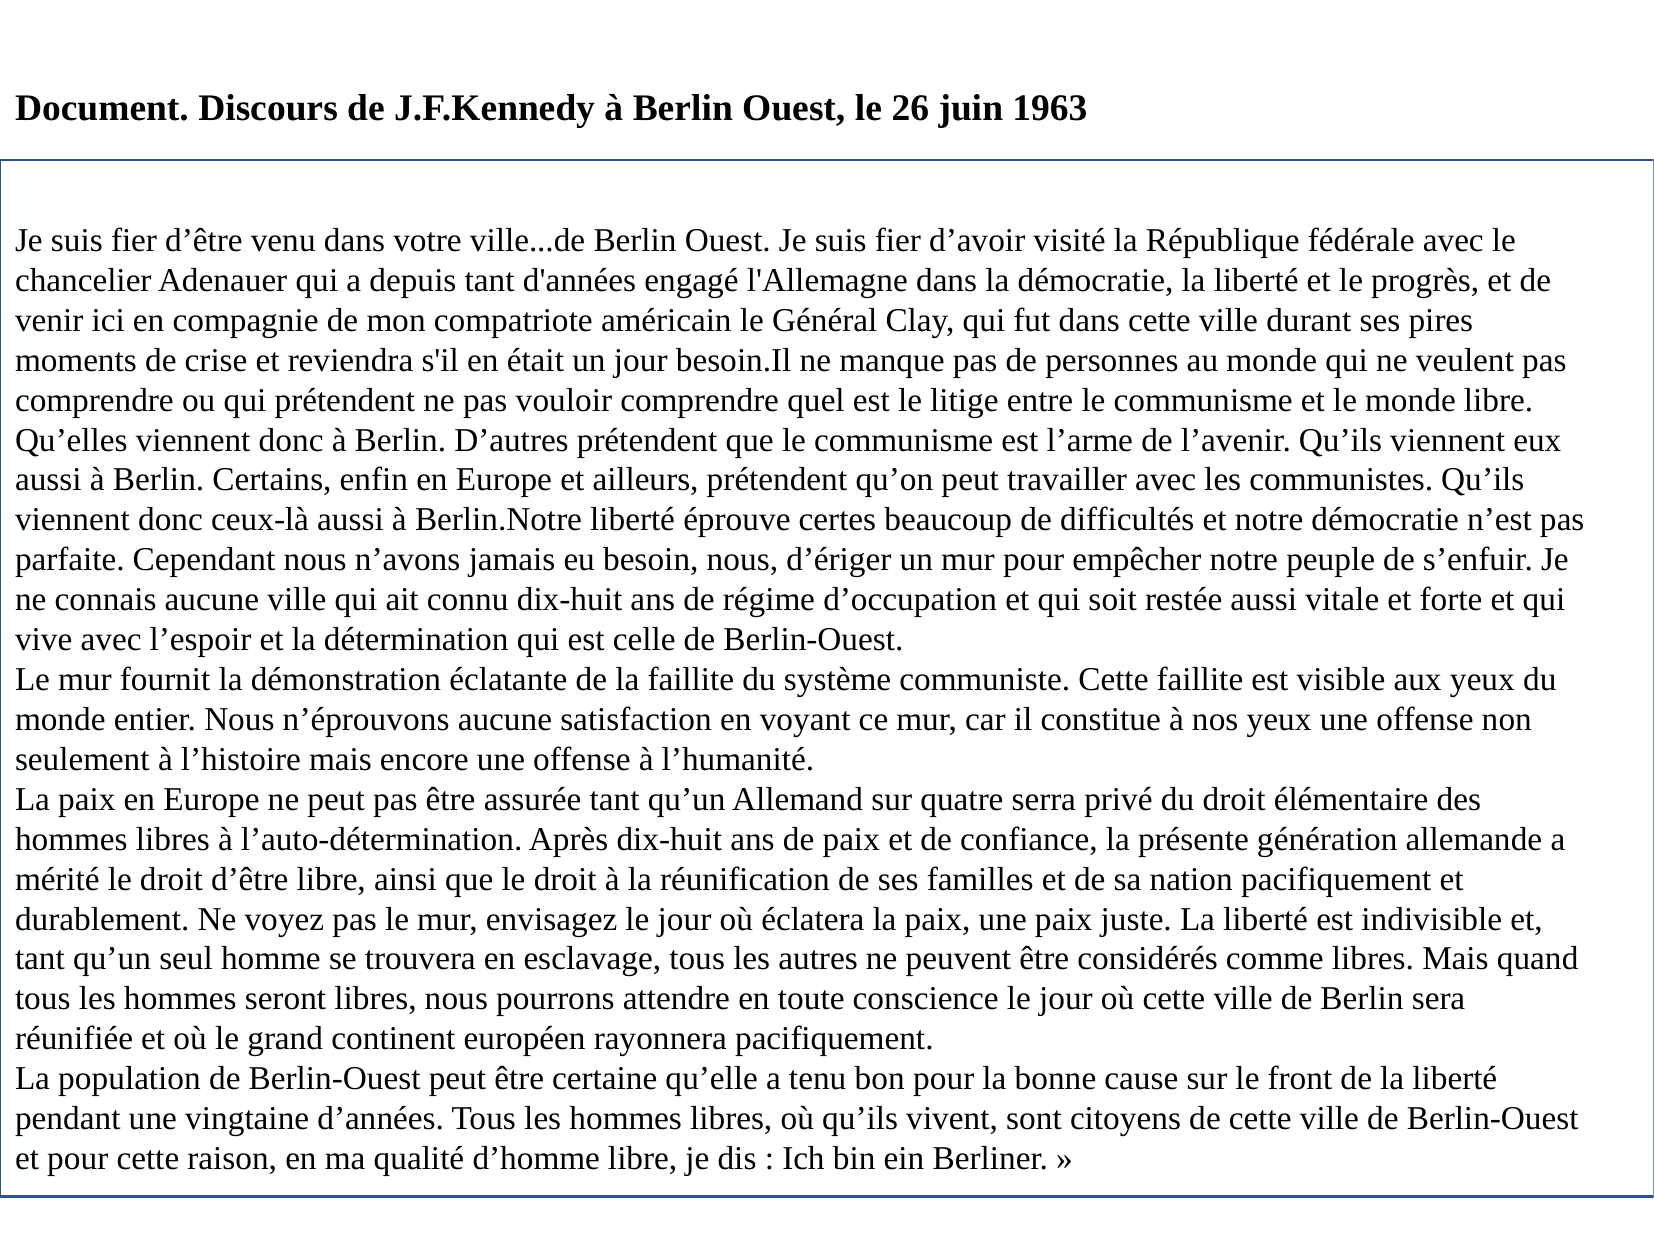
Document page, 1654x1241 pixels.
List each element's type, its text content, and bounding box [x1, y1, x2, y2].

text_box Document. Discours de J.F.Kennedy à Berlin Ouest, le 26 juin 1963 Je suis fier d’être venu dans votre ville...de Berlin Ouest. Je suis fier d’avoir visité la République fédérale avec le chancelier Adenauer qui a depuis tant d'années engagé l'Allemagne dans la démocratie, la liberté et le progrès, et de venir ici en compagnie de mon compatriote américain le Général Clay, qui fut dans cette ville durant ses pires moments de crise et reviendra s'il en était un jour besoin.Il ne manque pas de personnes au monde qui ne veulent pas comprendre ou qui prétendent ne pas vouloir comprendre quel est le litige entre le communisme et le monde libre. Qu’elles viennent donc à Berlin. D’autres prétendent que le communisme est l’arme de l’avenir. Qu’ils viennent eux aussi à Berlin. Certains, enfin en Europe et ailleurs, prétendent qu’on peut travailler avec les communistes. Qu’ils viennent donc ceux-là aussi à Berlin.Notre liberté éprouve certes beaucoup de difficultés et notre démocratie n’est pas parfaite. Cependant nous n’avons jamais eu besoin, nous, d’ériger un mur pour empêcher notre peuple de s’enfuir. Je ne connais aucune ville qui ait connu dix-huit ans de régime d’occupation et qui soit restée aussi vitale et forte et qui vive avec l’espoir et la détermination qui est celle de Berlin-Ouest. Le mur fournit la démonstration éclatante de la faillite du système communiste. Cette faillite est visible aux yeux du monde entier. Nous n’éprouvons aucune satisfaction en voyant ce mur, car il constitue à nos yeux une offense non seulement à l’histoire mais encore une offense à l’humanité. La paix en Europe ne peut pas être assurée tant qu’un Allemand sur quatre serra privé du droit élémentaire des hommes libres à l’auto-détermination. Après dix-huit ans de paix et de confiance, la présente génération allemande a mérité le droit d’être libre, ainsi que le droit à la réunification de ses familles et de sa nation pacifiquement et durablement. Ne voyez pas le mur, envisagez le jour où éclatera la paix, une paix juste. La liberté est indivisible et, tant qu’un seul homme se trouvera en esclavage, tous les autres ne peuvent être considérés comme libres. Mais quand tous les hommes seront libres, nous pourrons attendre en toute conscience le jour où cette ville de Berlin sera réunifiée et où le grand continent européen rayonnera pacifiquement. La population de Berlin-Ouest peut être certaine qu’elle a tenu bon pour la bonne cause sur le front de la liberté pendant une vingtaine d’années. Tous les hommes libres, où qu’ils vivent, sont citoyens de cette ville de Berlin-Ouest et pour cette raison, en ma qualité d’homme libre, je dis : Ich bin ein Berliner. » [0, 76, 1605, 159]
text_box Document. Discours de J.F.Kennedy à Berlin Ouest, le 26 juin 1963 Je suis fier d’être venu dans votre ville...de Berlin Ouest. Je suis fier d’avoir visité la République fédérale avec le chancelier Adenauer qui a depuis tant d'années engagé l'Allemagne dans la démocratie, la liberté et le progrès, et de venir ici en compagnie de mon compatriote américain le Général Clay, qui fut dans cette ville durant ses pires moments de crise et reviendra s'il en était un jour besoin.Il ne manque pas de personnes au monde qui ne veulent pas comprendre ou qui prétendent ne pas vouloir comprendre quel est le litige entre le communisme et le monde libre. Qu’elles viennent donc à Berlin. D’autres prétendent que le communisme est l’arme de l’avenir. Qu’ils viennent eux aussi à Berlin. Certains, enfin en Europe et ailleurs, prétendent qu’on peut travailler avec les communistes. Qu’ils viennent donc ceux-là aussi à Berlin.Notre liberté éprouve certes beaucoup de difficultés et notre démocratie n’est pas parfaite. Cependant nous n’avons jamais eu besoin, nous, d’ériger un mur pour empêcher notre peuple de s’enfuir. Je ne connais aucune ville qui ait connu dix-huit ans de régime d’occupation et qui soit restée aussi vitale et forte et qui vive avec l’espoir et la détermination qui est celle de Berlin-Ouest. Le mur fournit la démonstration éclatante de la faillite du système communiste. Cette faillite est visible aux yeux du monde entier. Nous n’éprouvons aucune satisfaction en voyant ce mur, car il constitue à nos yeux une offense non seulement à l’histoire mais encore une offense à l’humanité. La paix en Europe ne peut pas être assurée tant qu’un Allemand sur quatre serra privé du droit élémentaire des hommes libres à l’auto-détermination. Après dix-huit ans de paix et de confiance, la présente génération allemande a mérité le droit d’être libre, ainsi que le droit à la réunification de ses familles et de sa nation pacifiquement et durablement. Ne voyez pas le mur, envisagez le jour où éclatera la paix, une paix juste. La liberté est indivisible et, tant qu’un seul homme se trouvera en esclavage, tous les autres ne peuvent être considérés comme libres. Mais quand tous les hommes seront libres, nous pourrons attendre en toute conscience le jour où cette ville de Berlin sera réunifiée et où le grand continent européen rayonnera pacifiquement. La population de Berlin-Ouest peut être certaine qu’elle a tenu bon pour la bonne cause sur le front de la liberté pendant une vingtaine d’années. Tous les hommes libres, où qu’ils vivent, sont citoyens de cette ville de Berlin-Ouest et pour cette raison, en ma qualité d’homme libre, je dis : Ich bin ein Berliner. » [1, 161, 1605, 1184]
